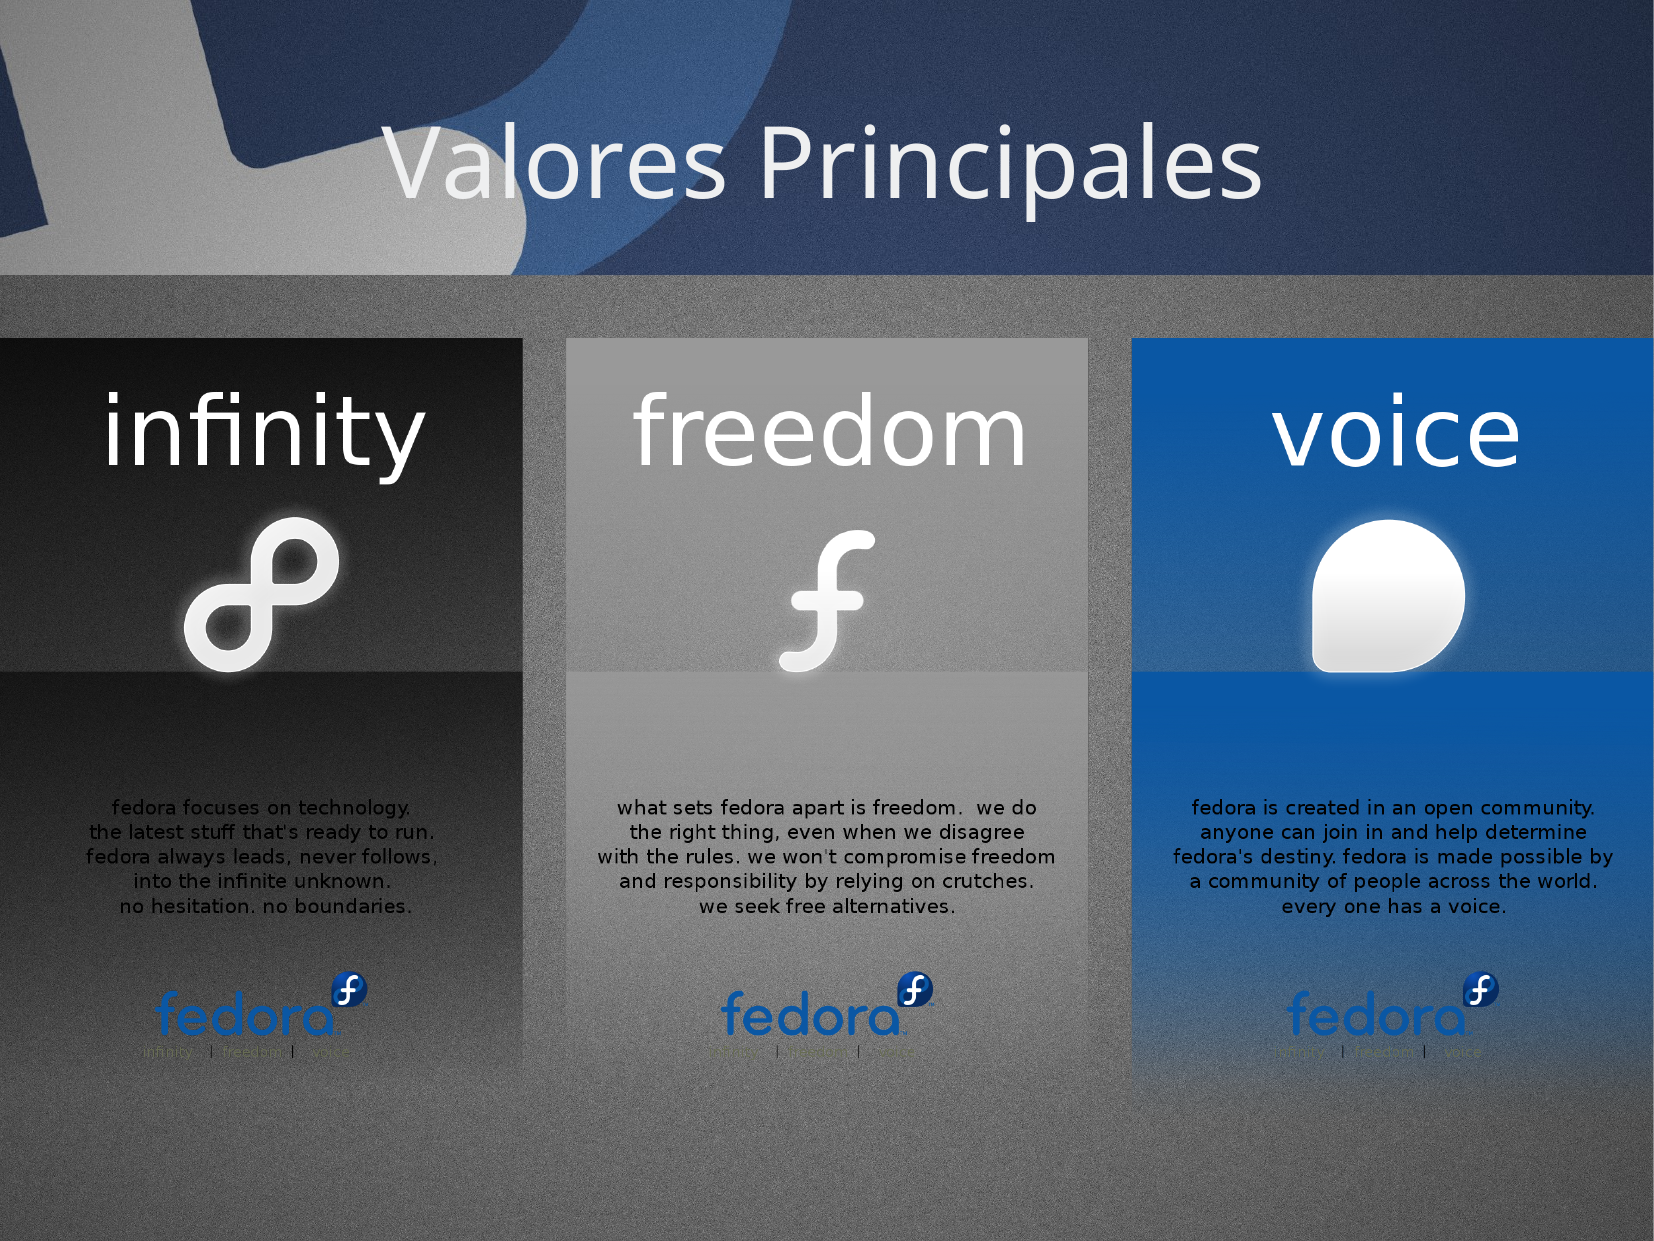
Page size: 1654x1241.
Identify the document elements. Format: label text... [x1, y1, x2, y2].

picture [0, 0, 1654, 1241]
text_box Valores Principales [86, 59, 1563, 266]
